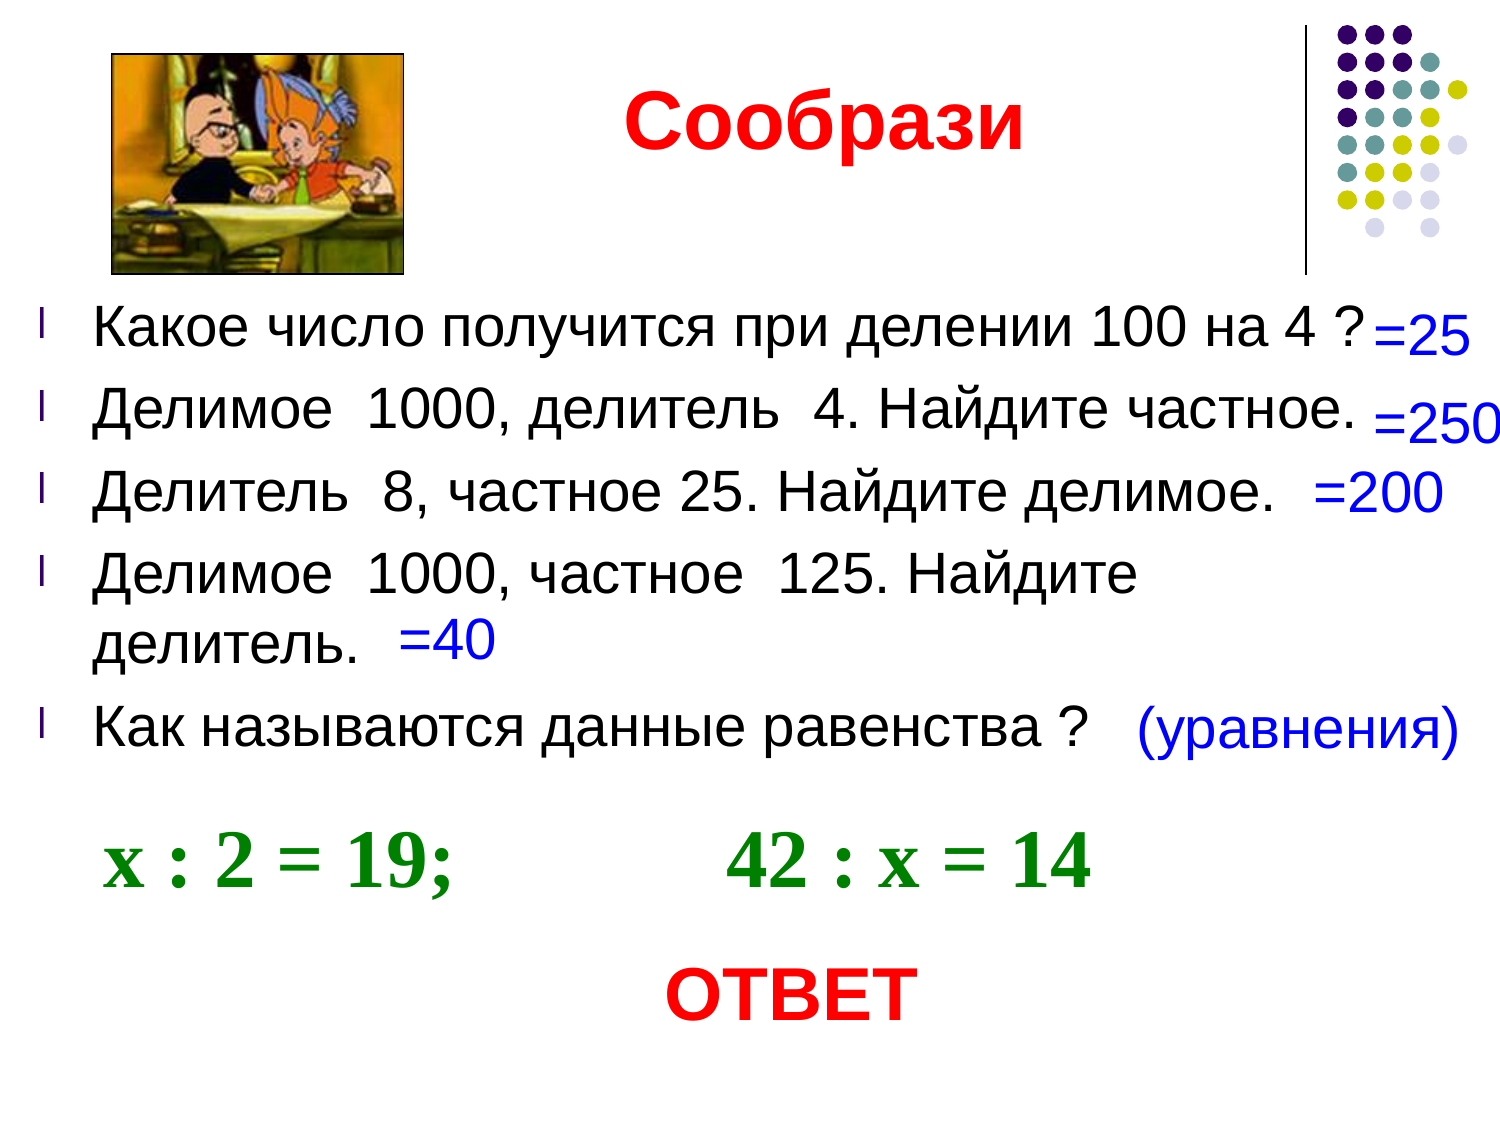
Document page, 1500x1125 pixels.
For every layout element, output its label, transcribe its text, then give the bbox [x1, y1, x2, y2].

text_box (уравнения) [1122, 688, 1477, 768]
list Какое число получится при делении 100 на 4 ? Делимое 1000, делитель 4. Найдите частное. Делитель 8, частное 25. Найдите делимое. Делимое 1000, частное 125. Найдите делитель. Как называются данные равенства ? [21, 280, 1418, 857]
text_box ОТВЕТ [649, 944, 945, 1044]
text_box =25 [1358, 295, 1500, 375]
text_box =250 [1358, 383, 1500, 451]
title Сообрази [404, 59, 1445, 272]
text_box =200 [1299, 451, 1500, 532]
text_box =40 [383, 599, 532, 680]
picture [112, 54, 403, 274]
text_box x : 2 = 19; 42 : x = 14 [88, 797, 1300, 913]
